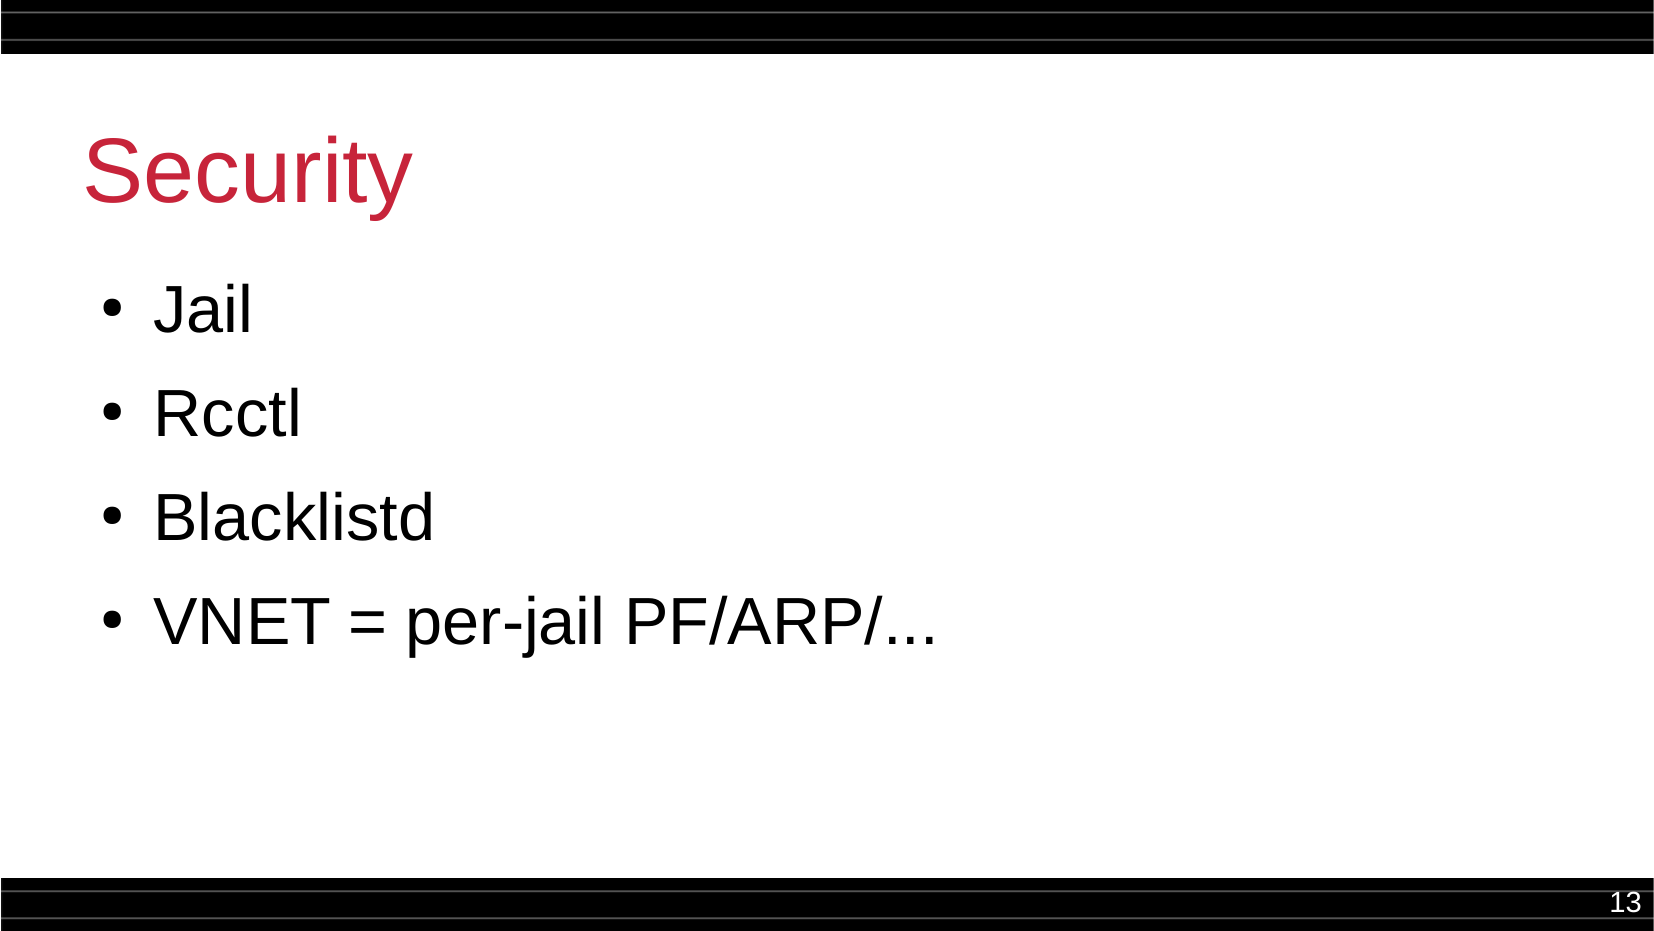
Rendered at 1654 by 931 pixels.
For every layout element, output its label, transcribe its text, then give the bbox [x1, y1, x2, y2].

list Jail Rcctl Blacklistd VNET = per-jail PF/ARP/... [82, 271, 1571, 851]
title Security [82, 92, 1571, 249]
picture [1, 878, 1654, 931]
picture [1, 0, 1654, 54]
